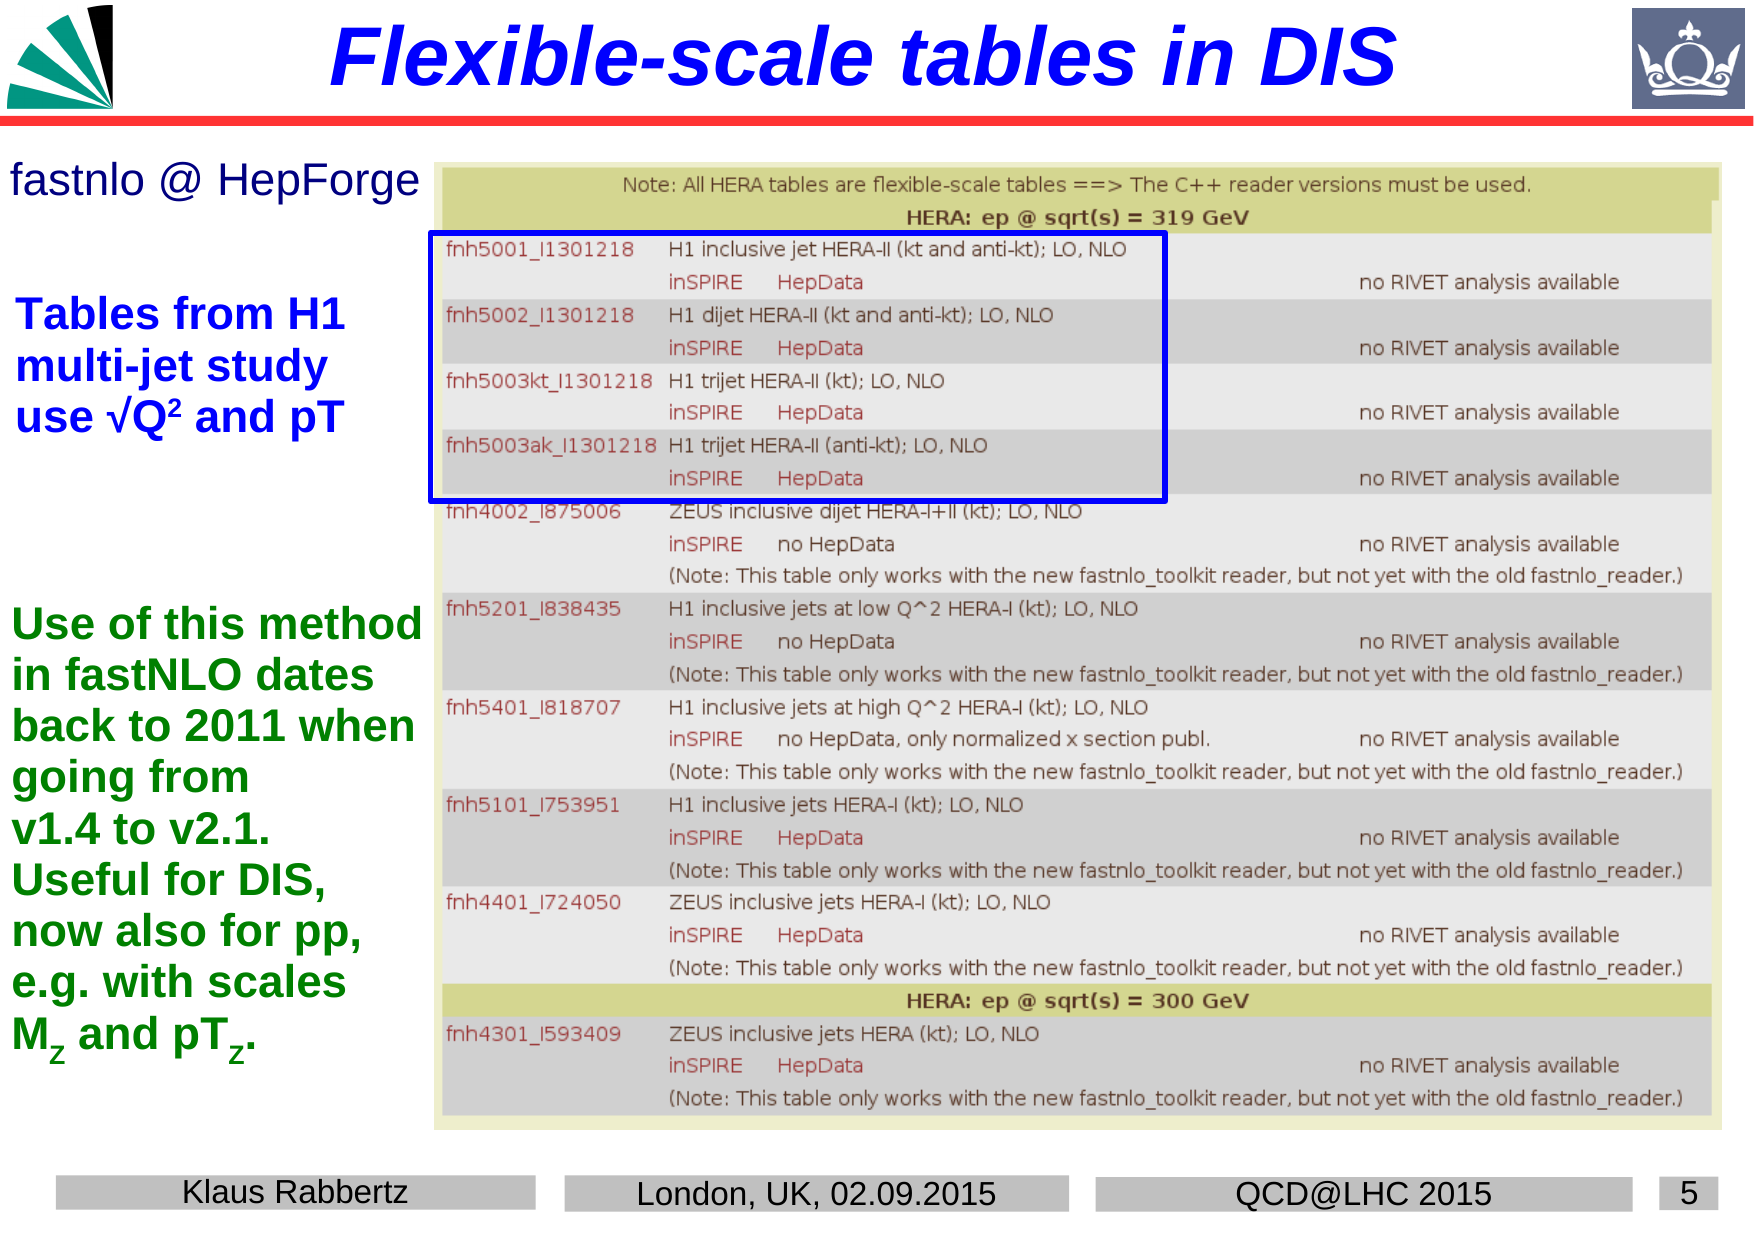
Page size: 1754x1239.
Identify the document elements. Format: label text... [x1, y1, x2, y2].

picture [1632, 8, 1745, 109]
text_box fastnlo @ HepForge [0, 147, 440, 216]
picture [434, 162, 1722, 1130]
text_box Tables from H1 multi-jet study use √Q2 and pT [3, 282, 383, 448]
title Flexible-scale tables in DIS [123, 0, 1606, 114]
text_box Use of this method in fastNLO dates back to 2011 when going from v1.4 to v2.1. Useful for DIS, now also for pp, e.g. with scales MZ and pTZ. [0, 591, 438, 1138]
picture [7, 5, 113, 110]
picture [434, 236, 1162, 498]
